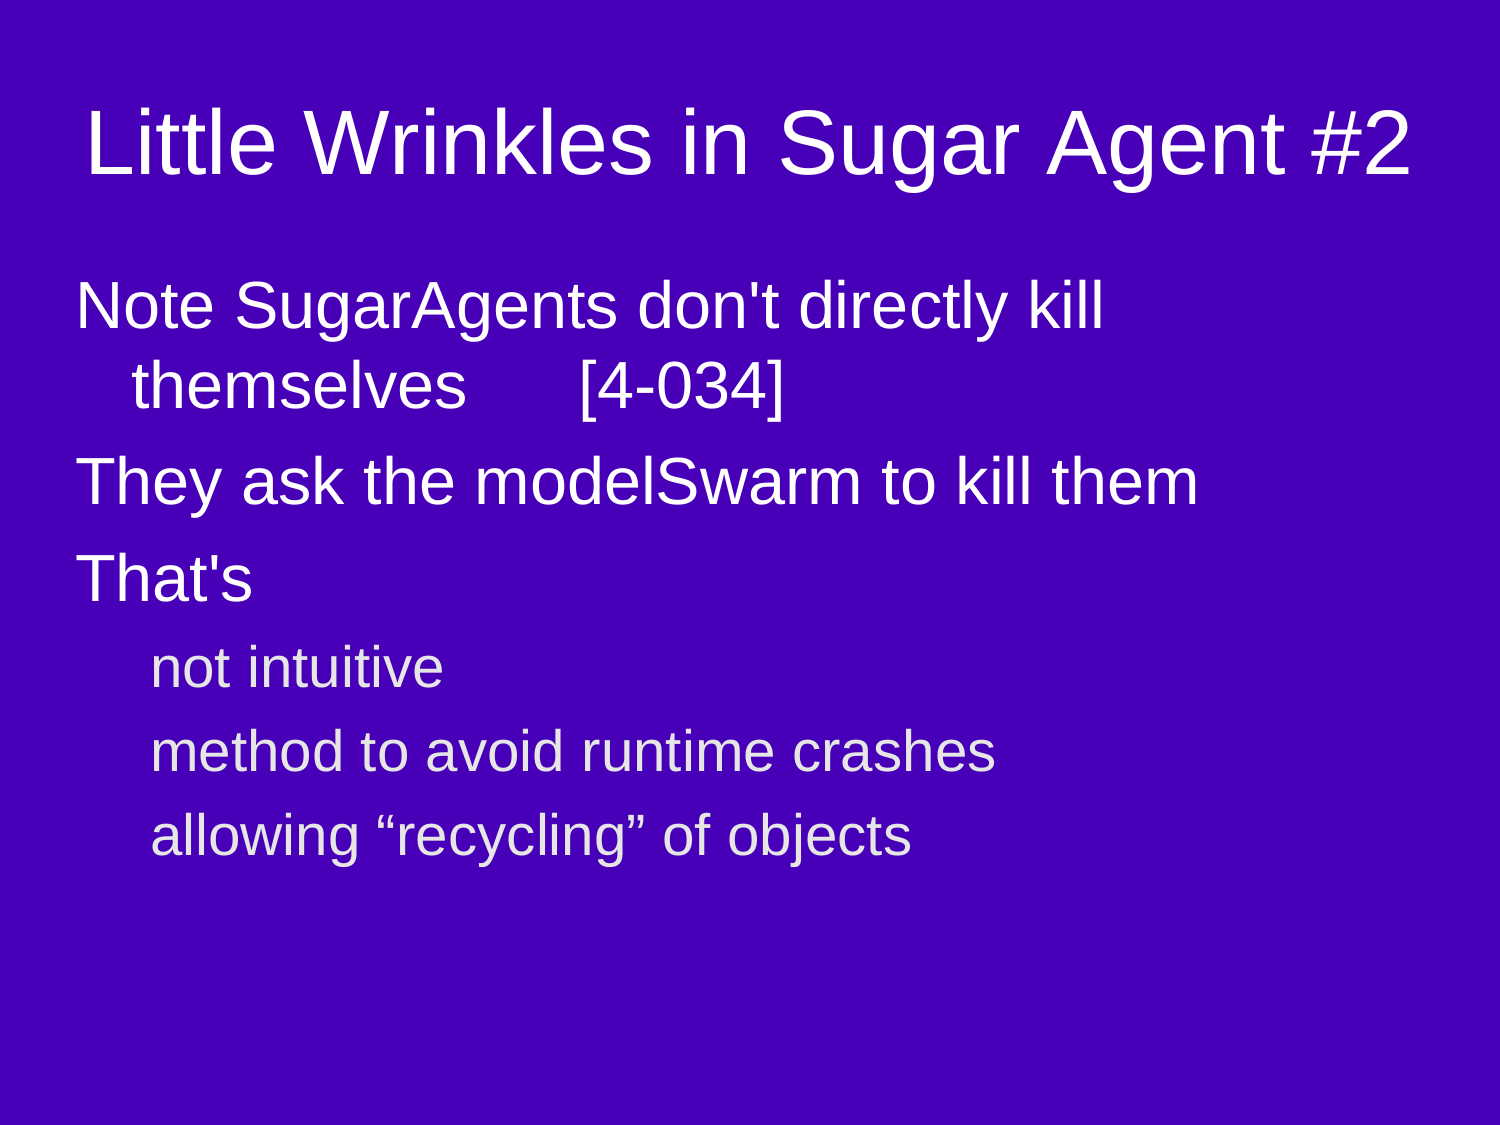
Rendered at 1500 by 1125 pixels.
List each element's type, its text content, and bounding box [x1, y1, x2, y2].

list Note SugarAgents don't directly kill themselves [4-034] They ask the modelSwarm to kill them That's not intuitive method to avoid runtime crashes allowing “recycling” of objects [75, 262, 1426, 1006]
title Little Wrinkles in Sugar Agent #2 [75, 45, 1426, 233]
